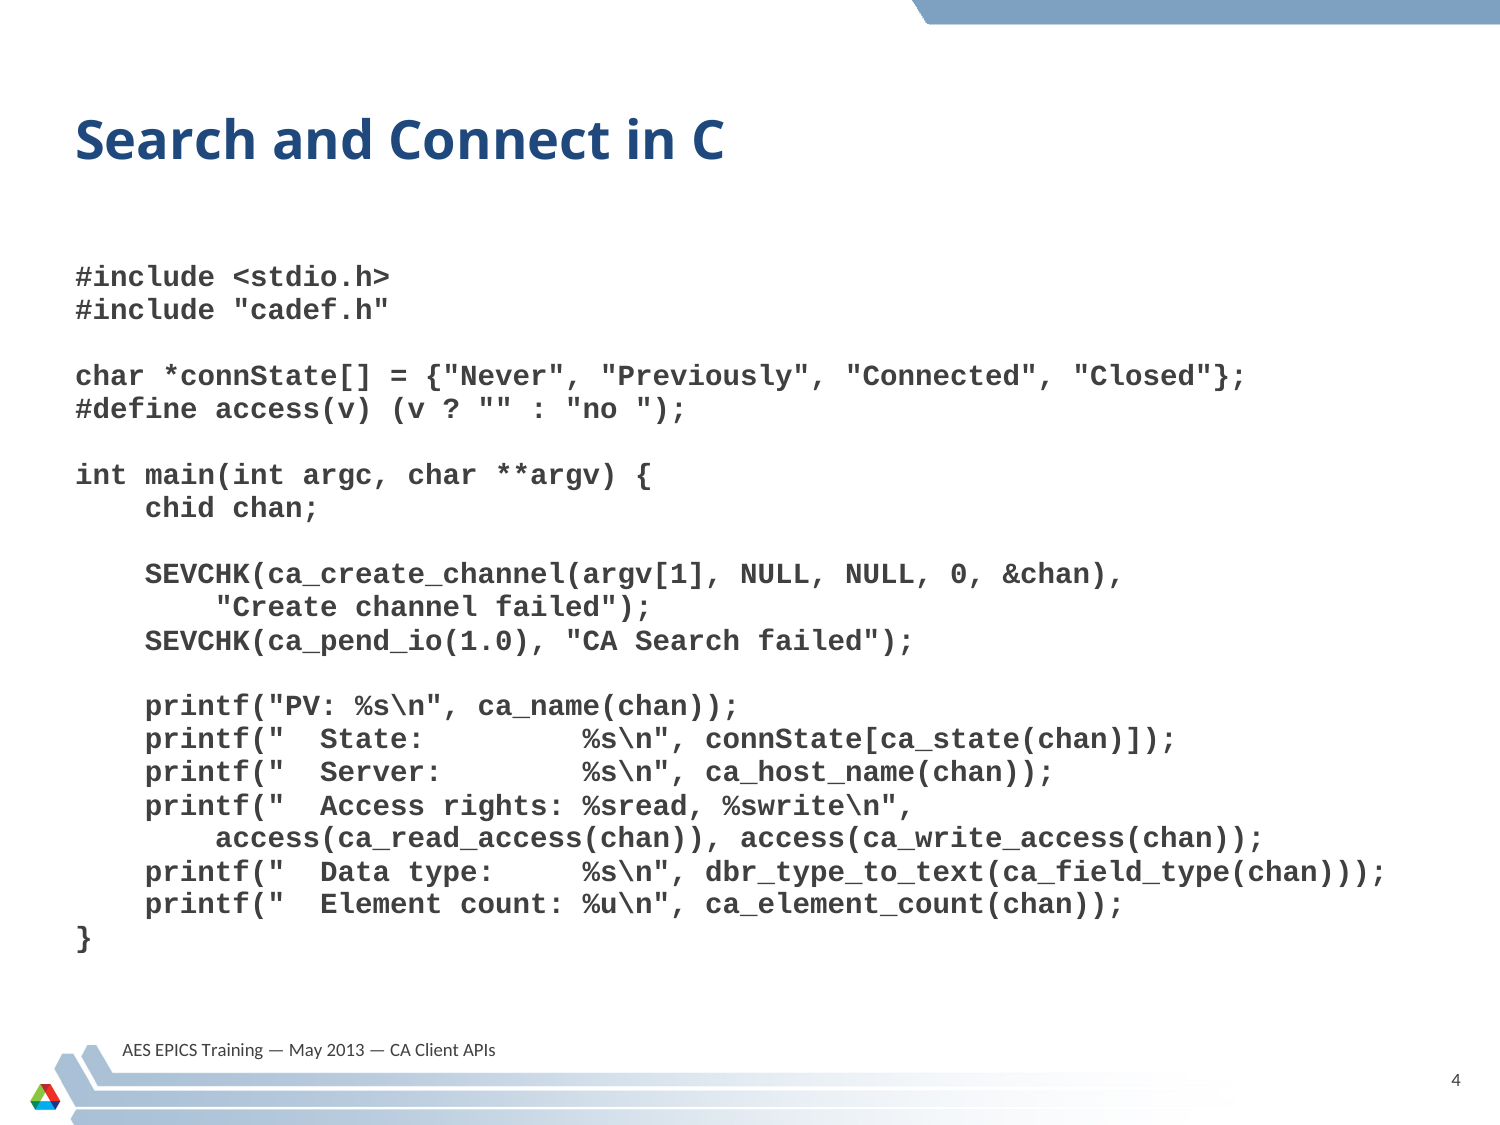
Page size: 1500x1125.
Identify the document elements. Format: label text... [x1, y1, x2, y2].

picture [0, 1037, 1500, 1125]
picture [0, 0, 1500, 26]
title Search and Connect in C [75, 45, 1426, 233]
list #include <stdio.h> #include "cadef.h" char *connState[] = {"Never", "Previously", "Connected", "Closed"}; #define access(v) (v ? "" : "no "); int main(int argc, char **argv) { chid chan; SEVCHK(ca_create_channel(argv[1], NULL, NULL, 0, &chan), "Create channel failed"); SEVCHK(ca_pend_io(1.0), "CA Search failed"); printf("PV: %s\n", ca_name(chan)); printf(" State: %s\n", connState[ca_state(chan)]); printf(" Server: %s\n", ca_host_name(chan)); printf(" Access rights: %sread, %swrite\n", access(ca_read_access(chan)), access(ca_write_access(chan)); printf(" Data type: %s\n", dbr_type_to_text(ca_field_type(chan))); printf(" Element count: %u\n", ca_element_count(chan)); } [75, 262, 1426, 1006]
